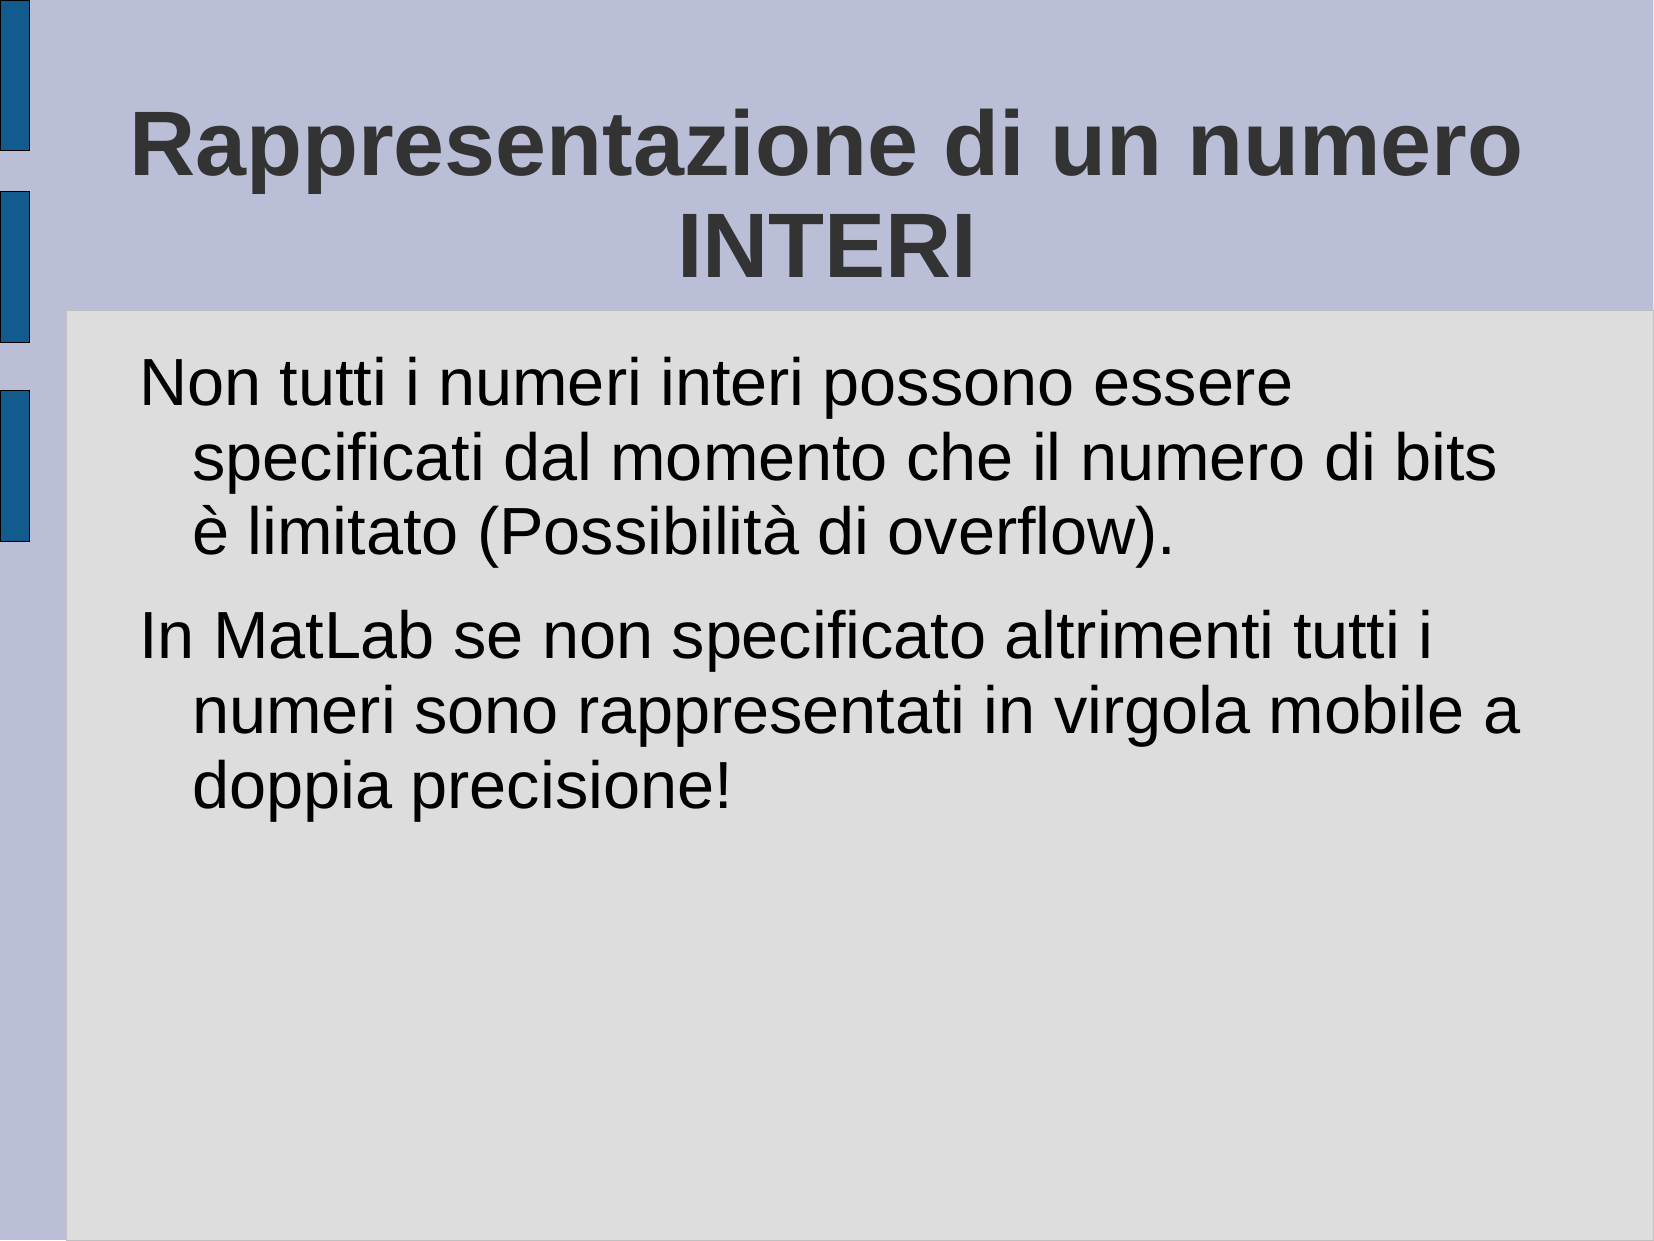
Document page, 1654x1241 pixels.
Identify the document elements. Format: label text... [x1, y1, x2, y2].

title Rappresentazione di un numero INTERI [121, 92, 1534, 298]
list Non tutti i numeri interi possono essere specificati dal momento che il numero di bits è limitato (Possibilità di overflow). In MatLab se non specificato altrimenti tutti i numeri sono rappresentati in virgola mobile a doppia precisione! [121, 344, 1534, 1112]
